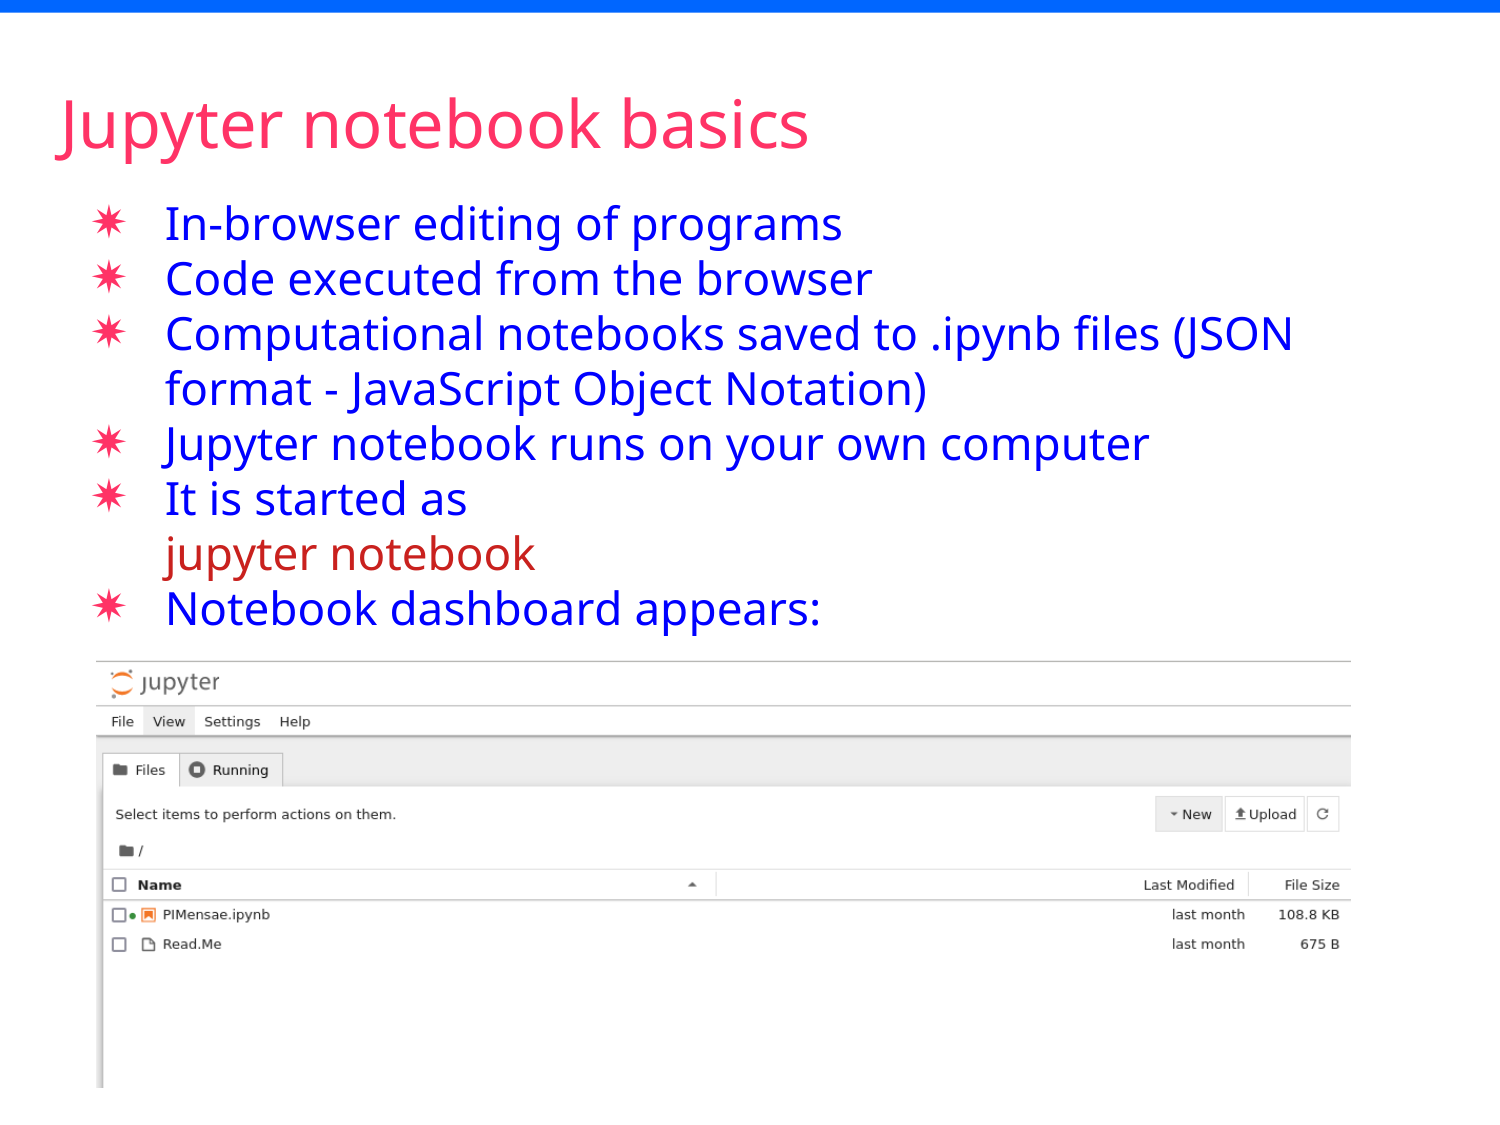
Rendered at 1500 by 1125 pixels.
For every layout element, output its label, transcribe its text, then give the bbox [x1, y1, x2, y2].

text_box Jupyter notebook basics [45, 75, 901, 188]
text_box In-browser editing of programs Code executed from the browser Computational notebooks saved to .ipynb files (JSON format - JavaScript Object Notation) Jupyter notebook runs on your own computer It is started as jupyter notebook Notebook dashboard appears: [75, 187, 1313, 643]
picture [96, 660, 1351, 1088]
